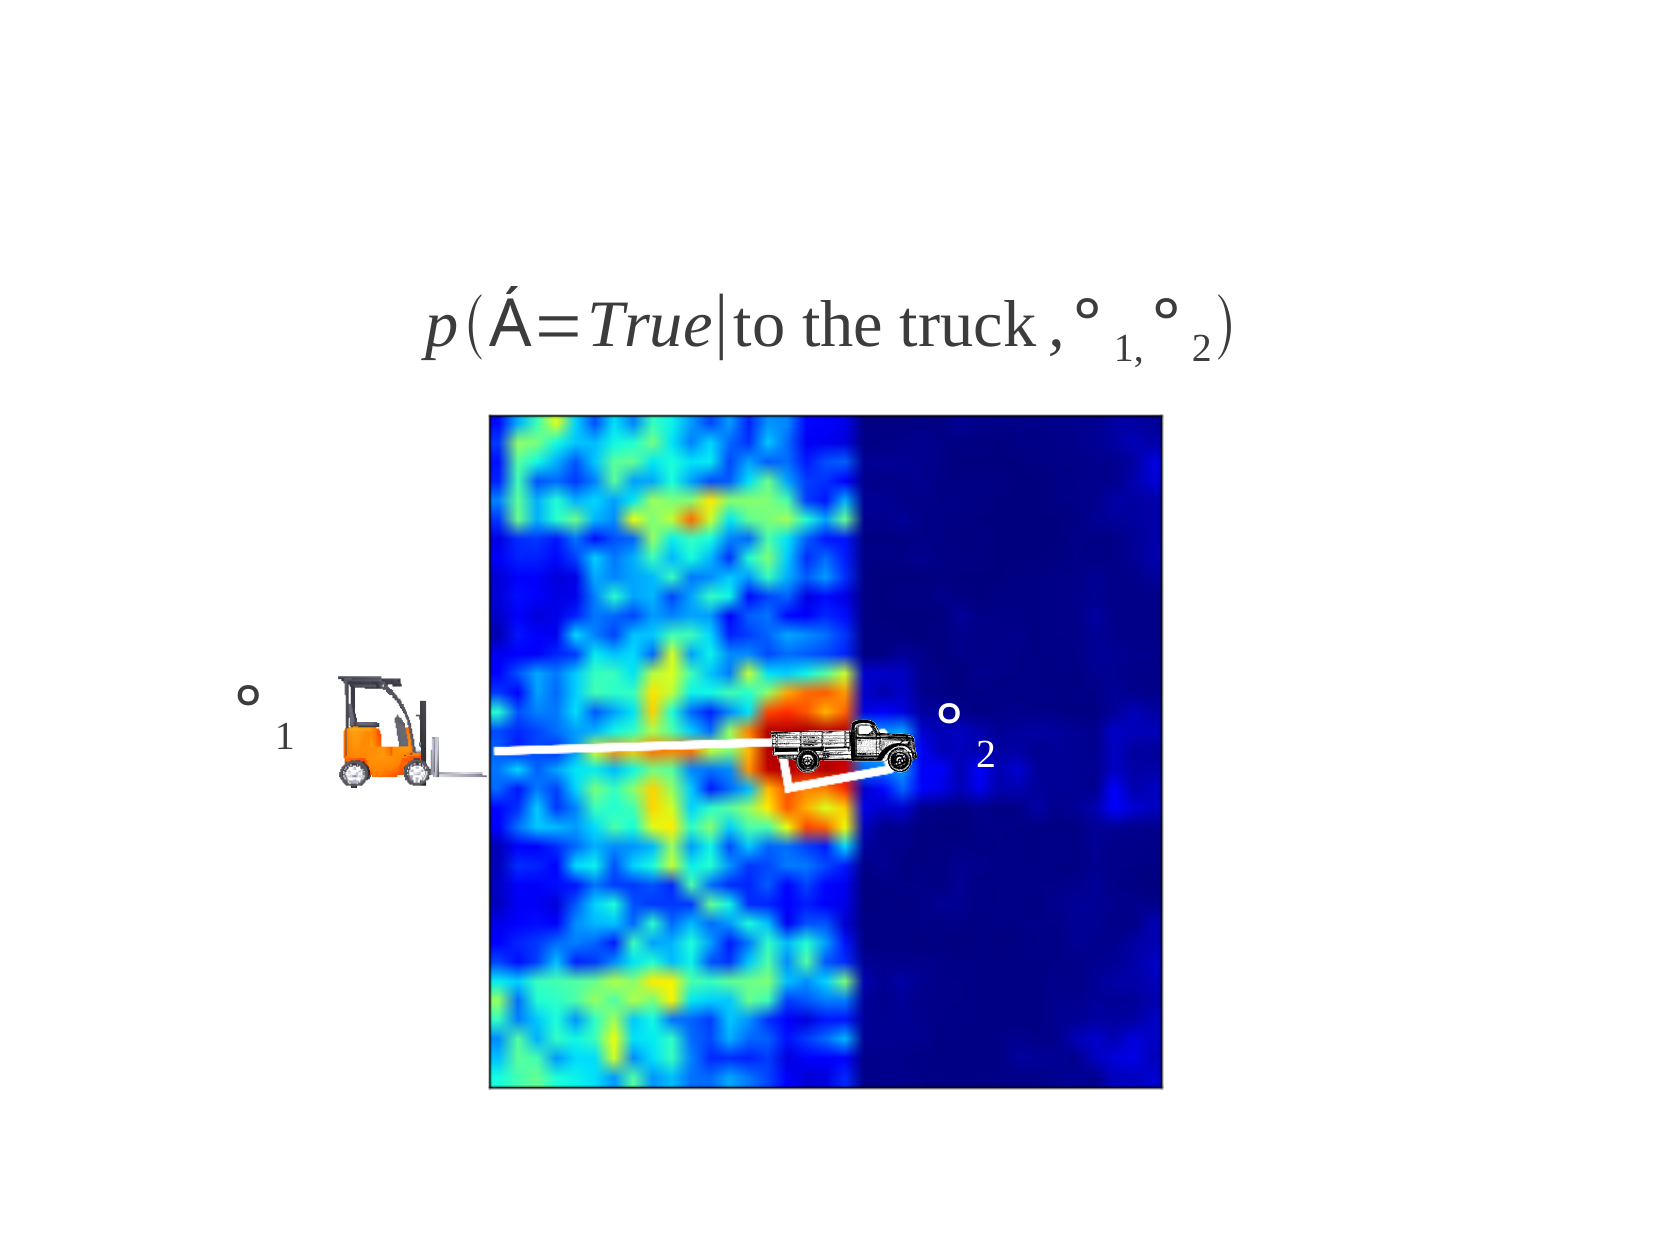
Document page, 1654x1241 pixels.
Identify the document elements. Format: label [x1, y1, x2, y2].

chart [226, 675, 301, 759]
picture [337, 414, 1164, 1090]
chart [411, 286, 1242, 371]
chart [928, 692, 1002, 777]
